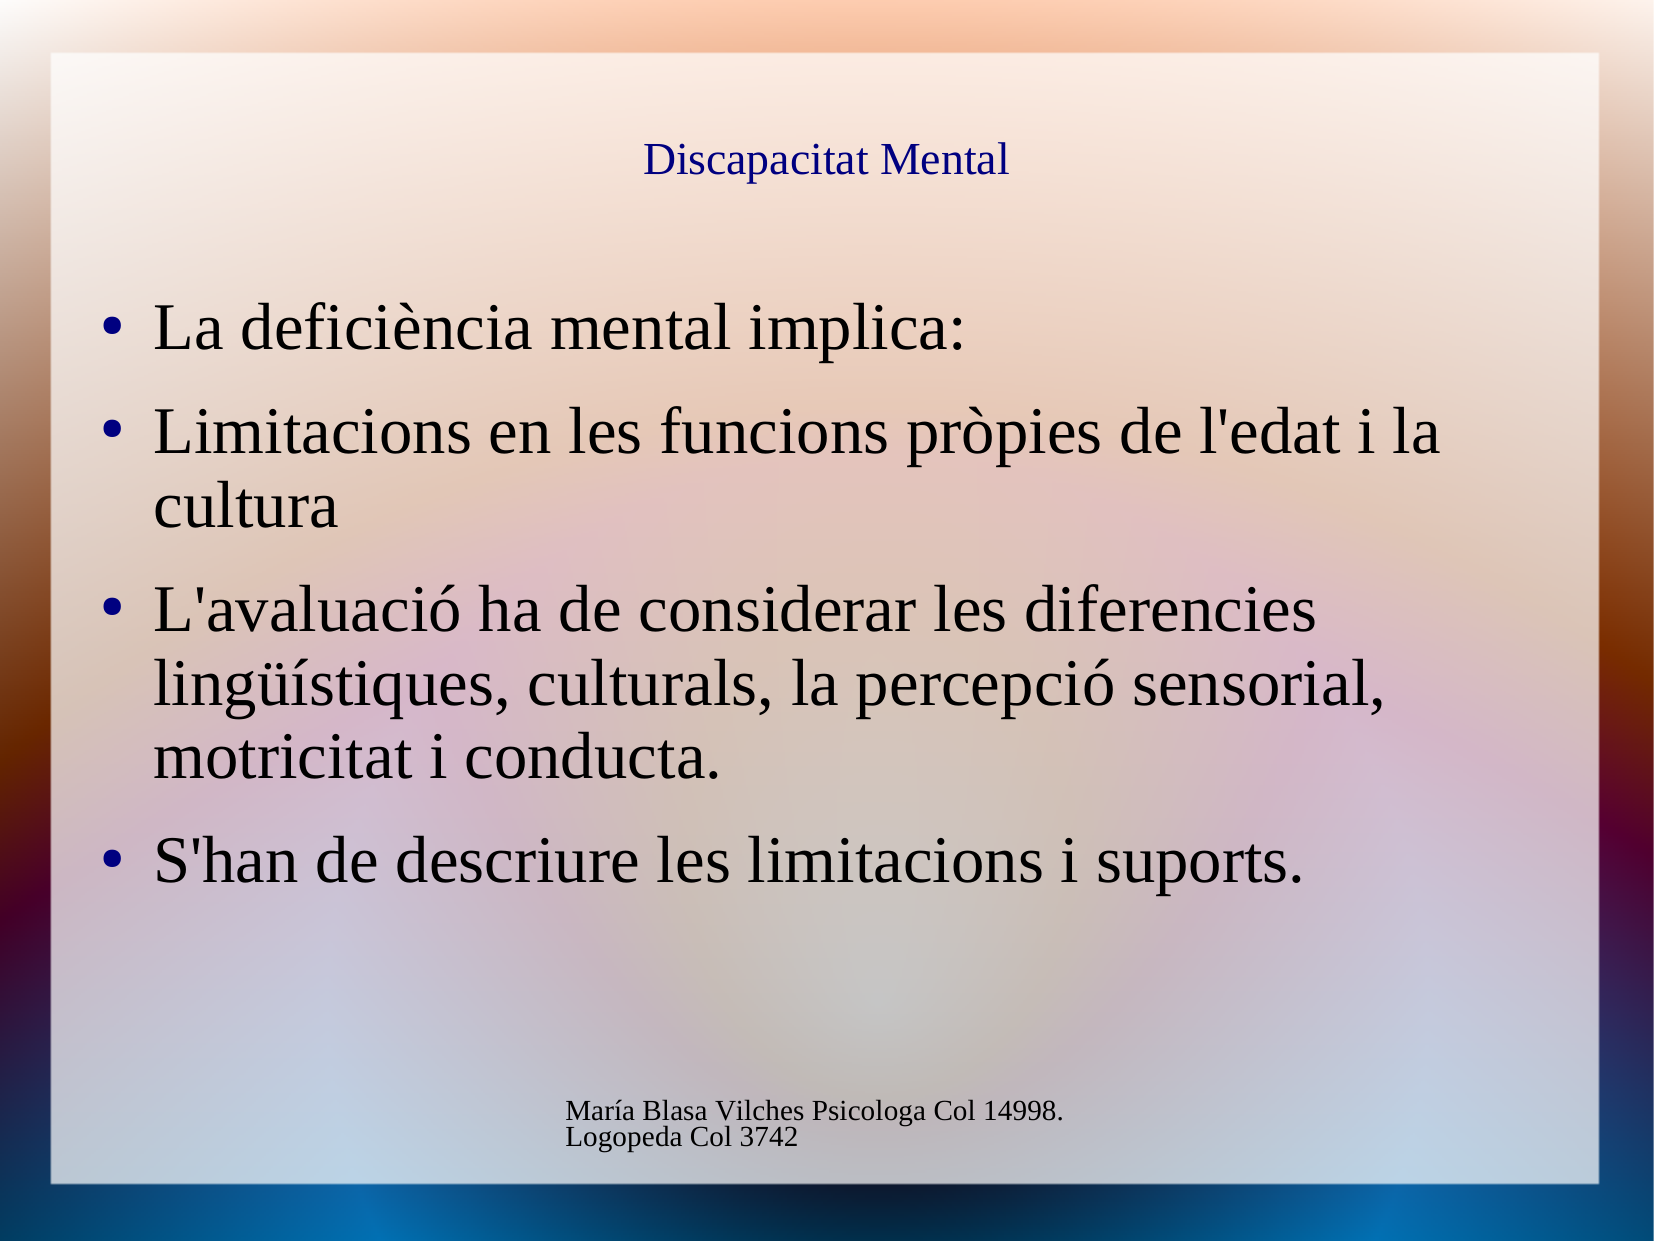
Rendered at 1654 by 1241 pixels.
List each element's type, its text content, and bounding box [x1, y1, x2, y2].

list La deficiència mental implica: Limitacions en les funcions pròpies de l'edat i la cultura L'avaluació ha de considerar les diferencies lingüístiques, culturals, la percepció sensorial, motricitat i conducta. S'han de descriure les limitacions i suports. [82, 290, 1571, 1109]
picture [0, 0, 1654, 1241]
title Discapacitat Mental [82, 55, 1571, 263]
